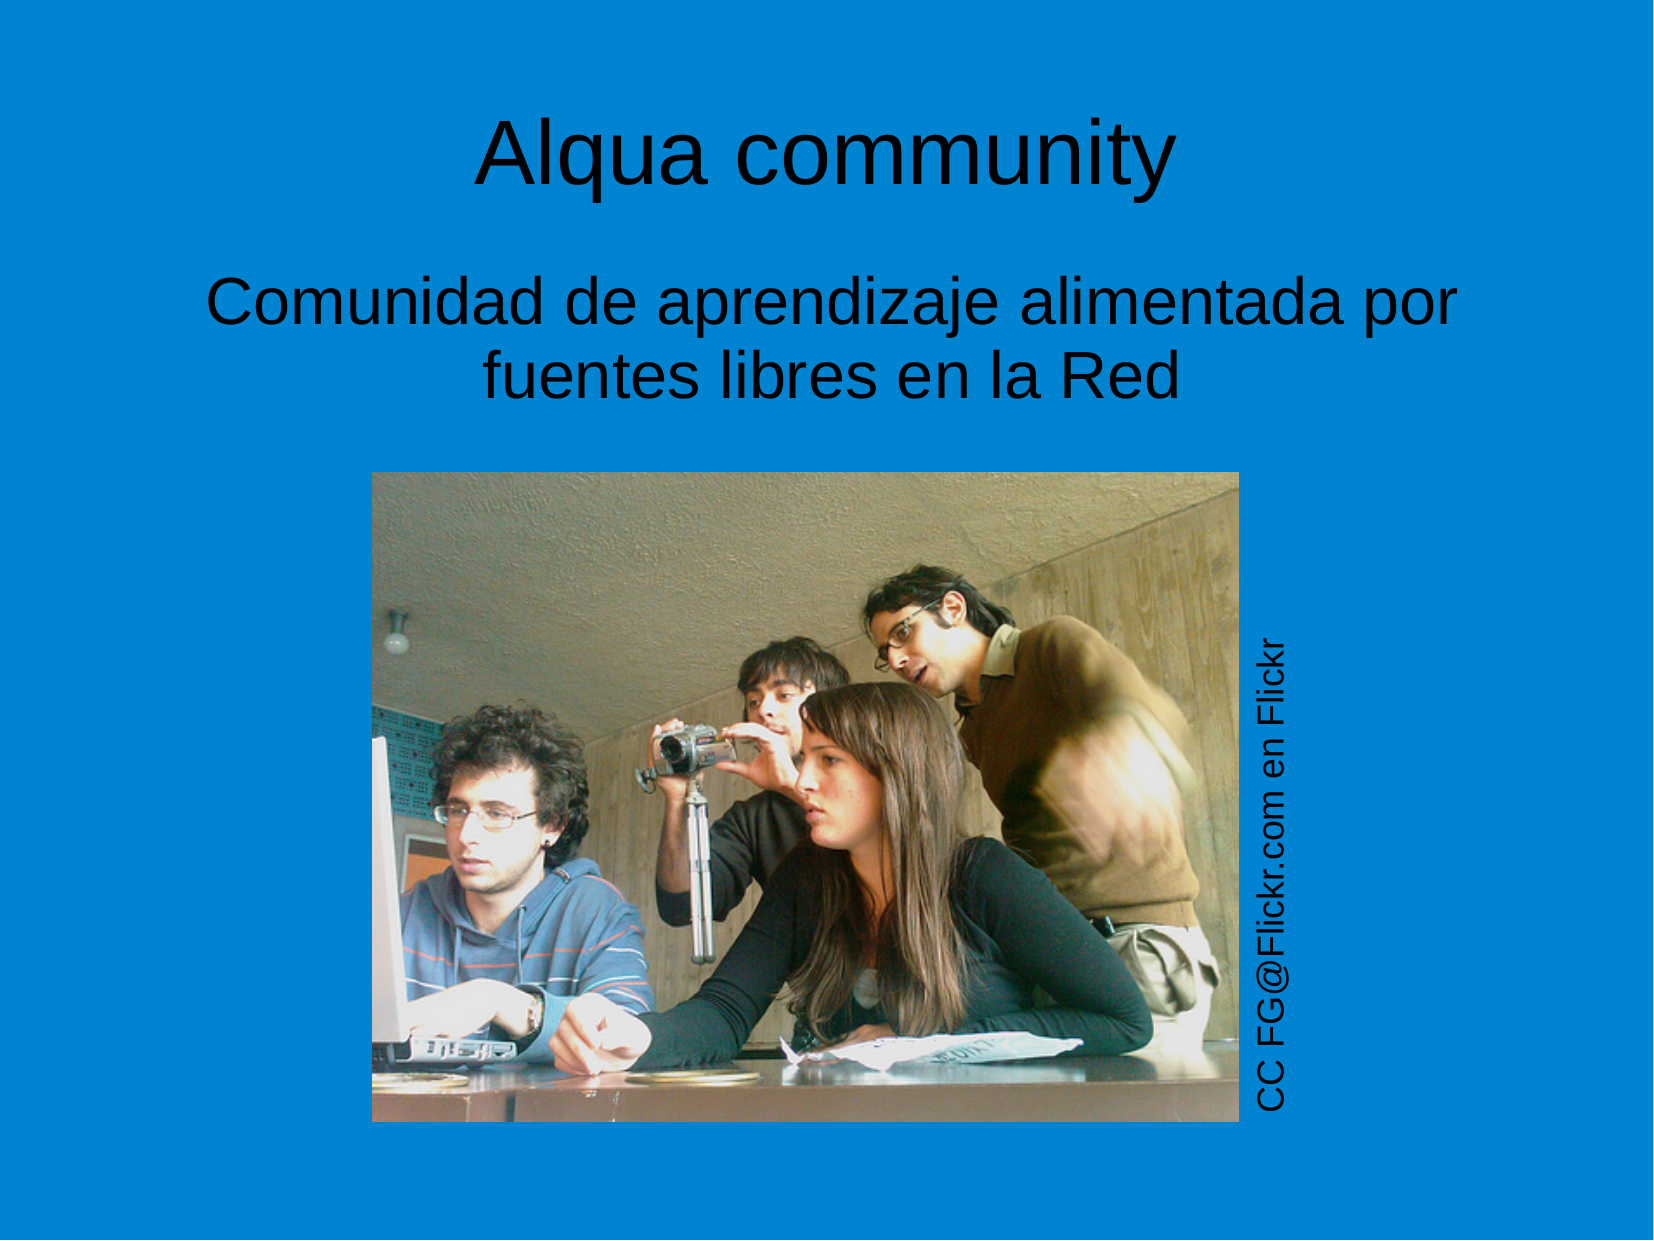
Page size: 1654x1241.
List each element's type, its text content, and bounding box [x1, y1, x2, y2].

picture [372, 472, 1239, 1123]
title Alqua community [82, 49, 1571, 257]
subtitle Comunidad de aprendizaje alimentada por fuentes libres en la Red [88, 236, 1577, 441]
text_box CC FG@Flickr.com en Flickr [1242, 622, 1300, 1129]
